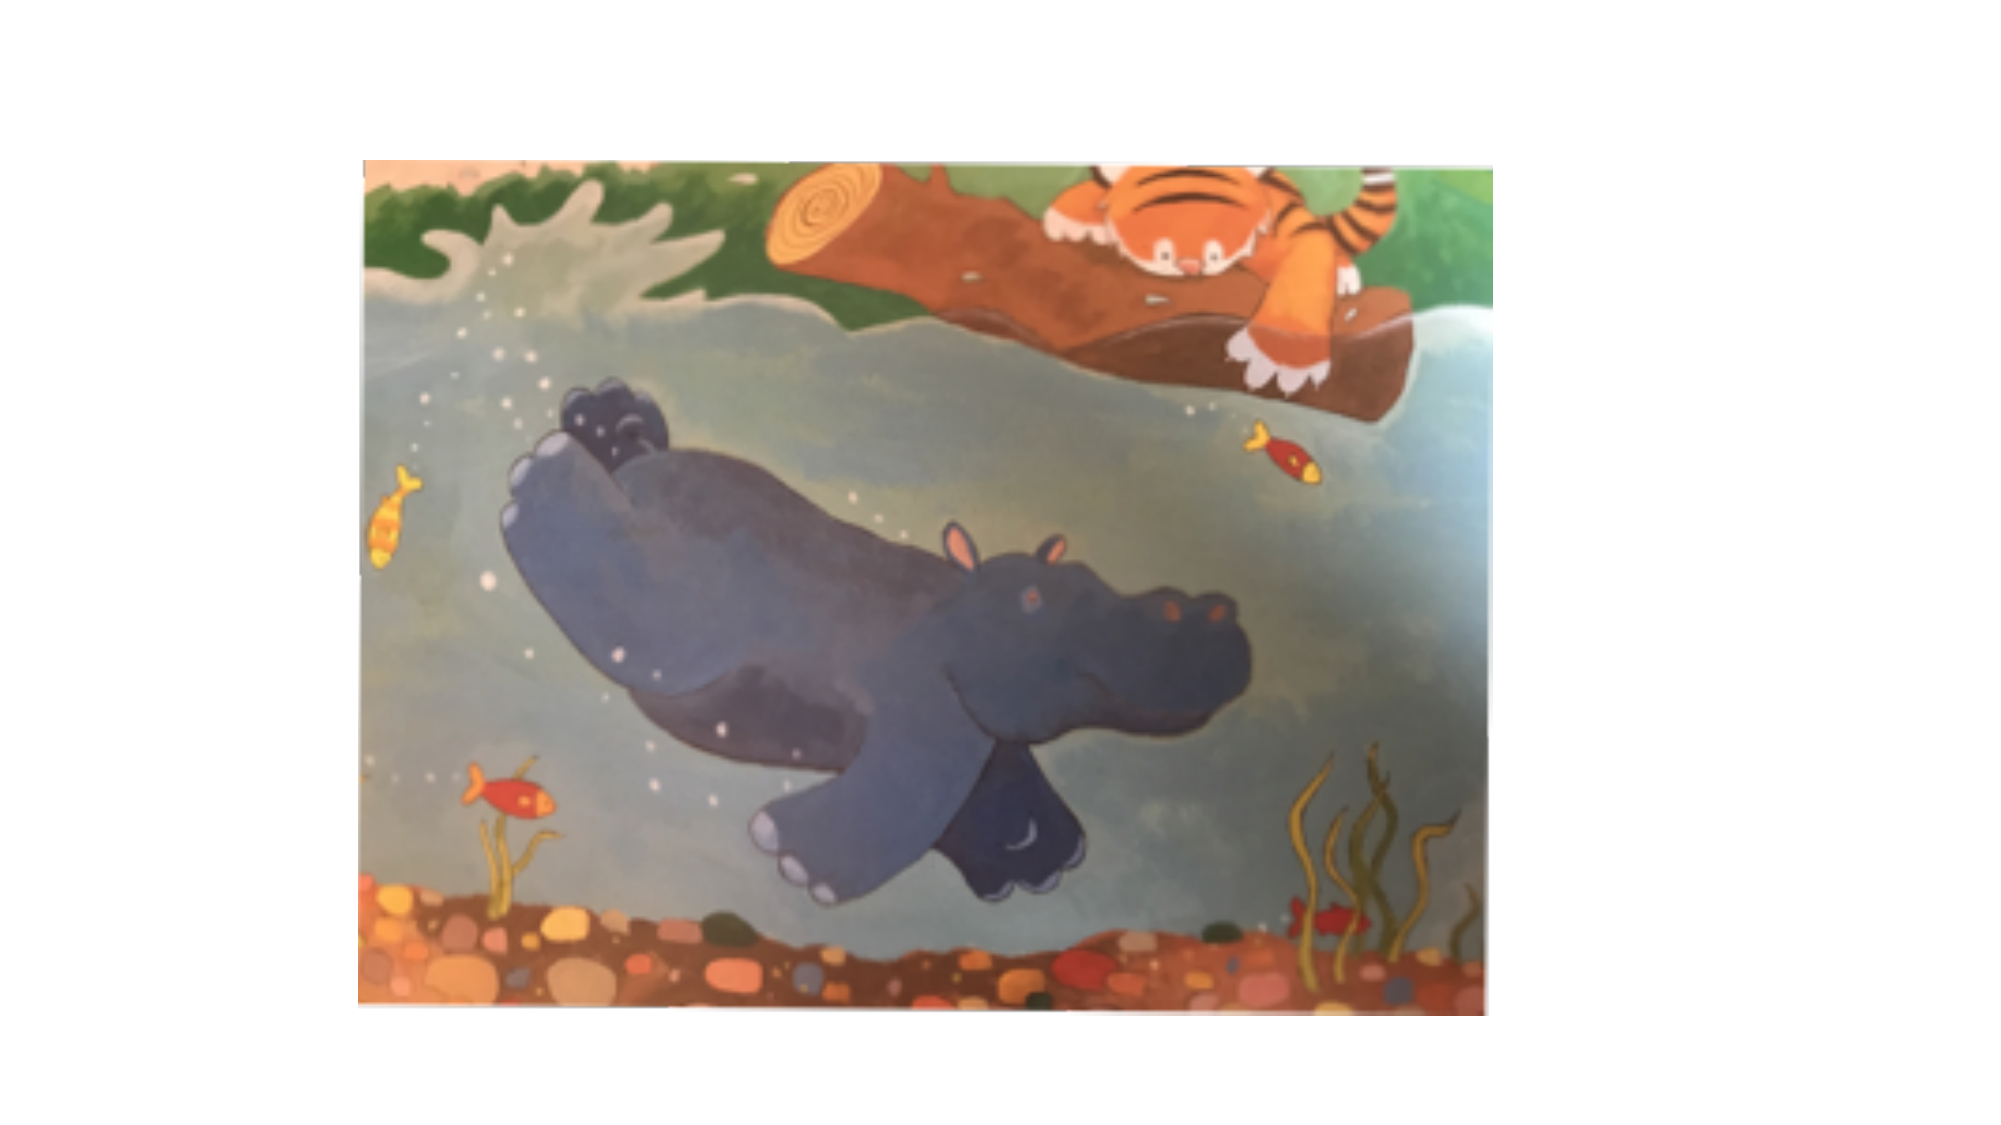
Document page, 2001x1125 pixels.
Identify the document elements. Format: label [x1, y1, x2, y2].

picture [358, 160, 1493, 1016]
